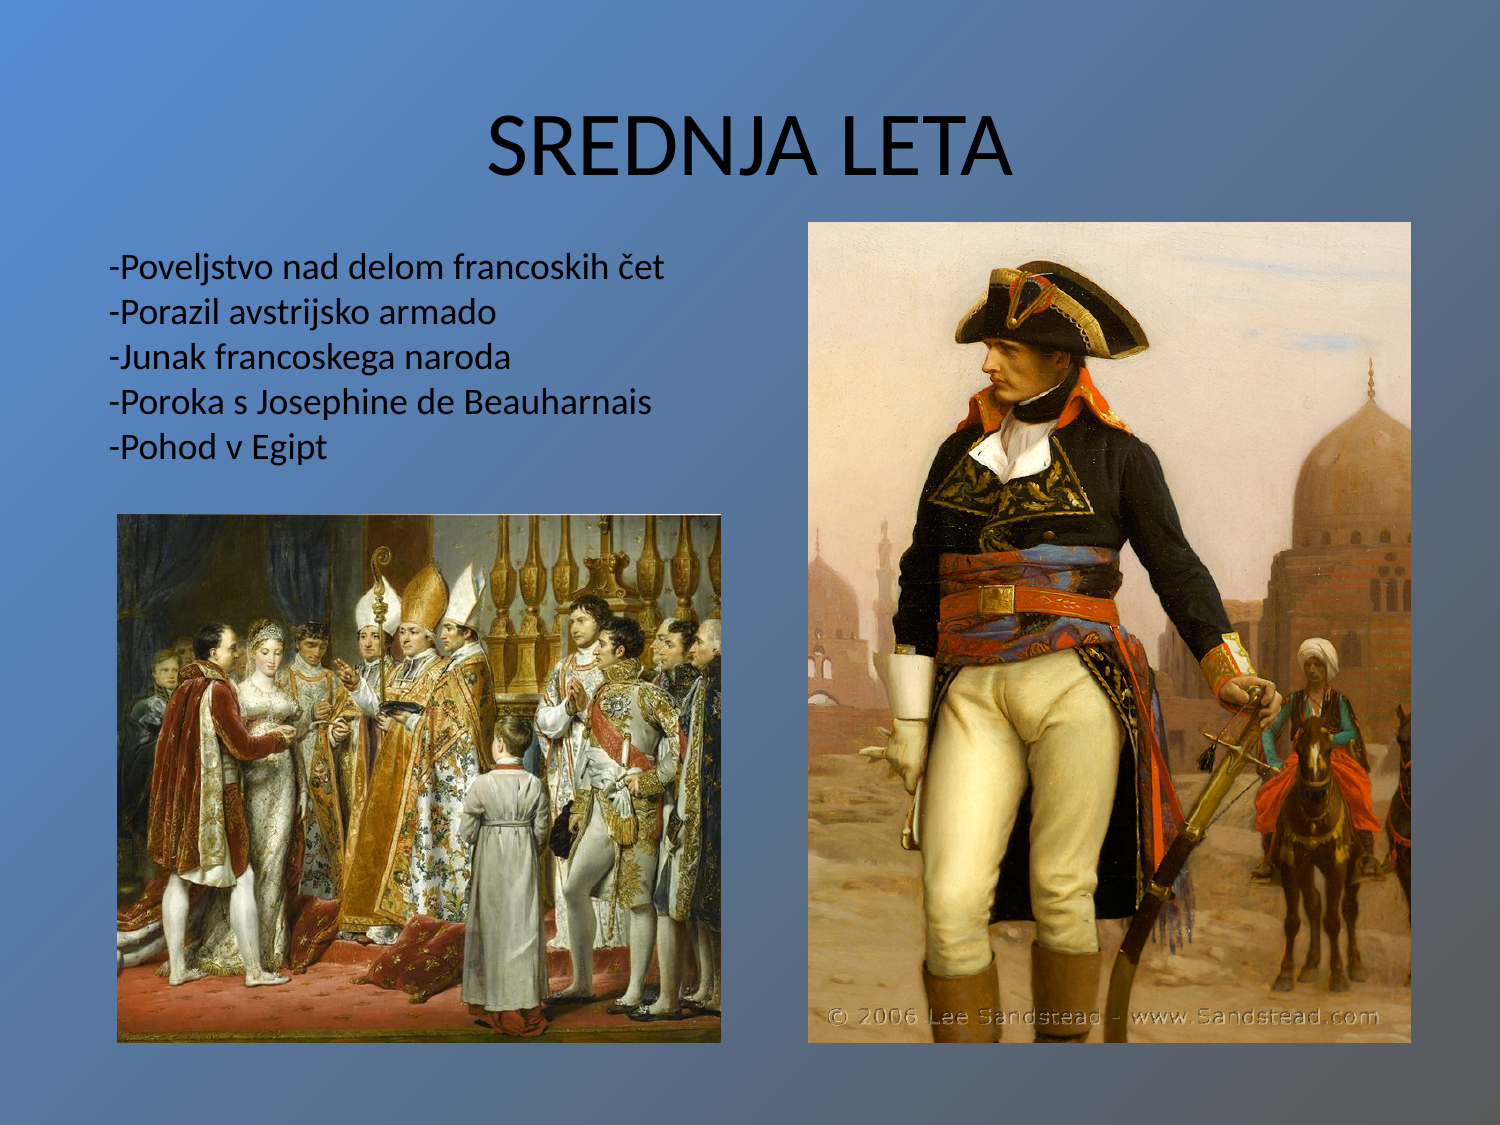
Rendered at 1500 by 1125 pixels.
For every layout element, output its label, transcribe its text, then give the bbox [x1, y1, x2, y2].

text_box -Poveljstvo nad delom francoskih čet -Porazil avstrijsko armado -Junak francoskega naroda -Poroka s Josephine de Beauharnais -Pohod v Egipt [93, 234, 808, 565]
picture [808, 222, 1411, 1043]
title SREDNJA LETA [75, 45, 1425, 233]
picture [117, 514, 721, 1043]
